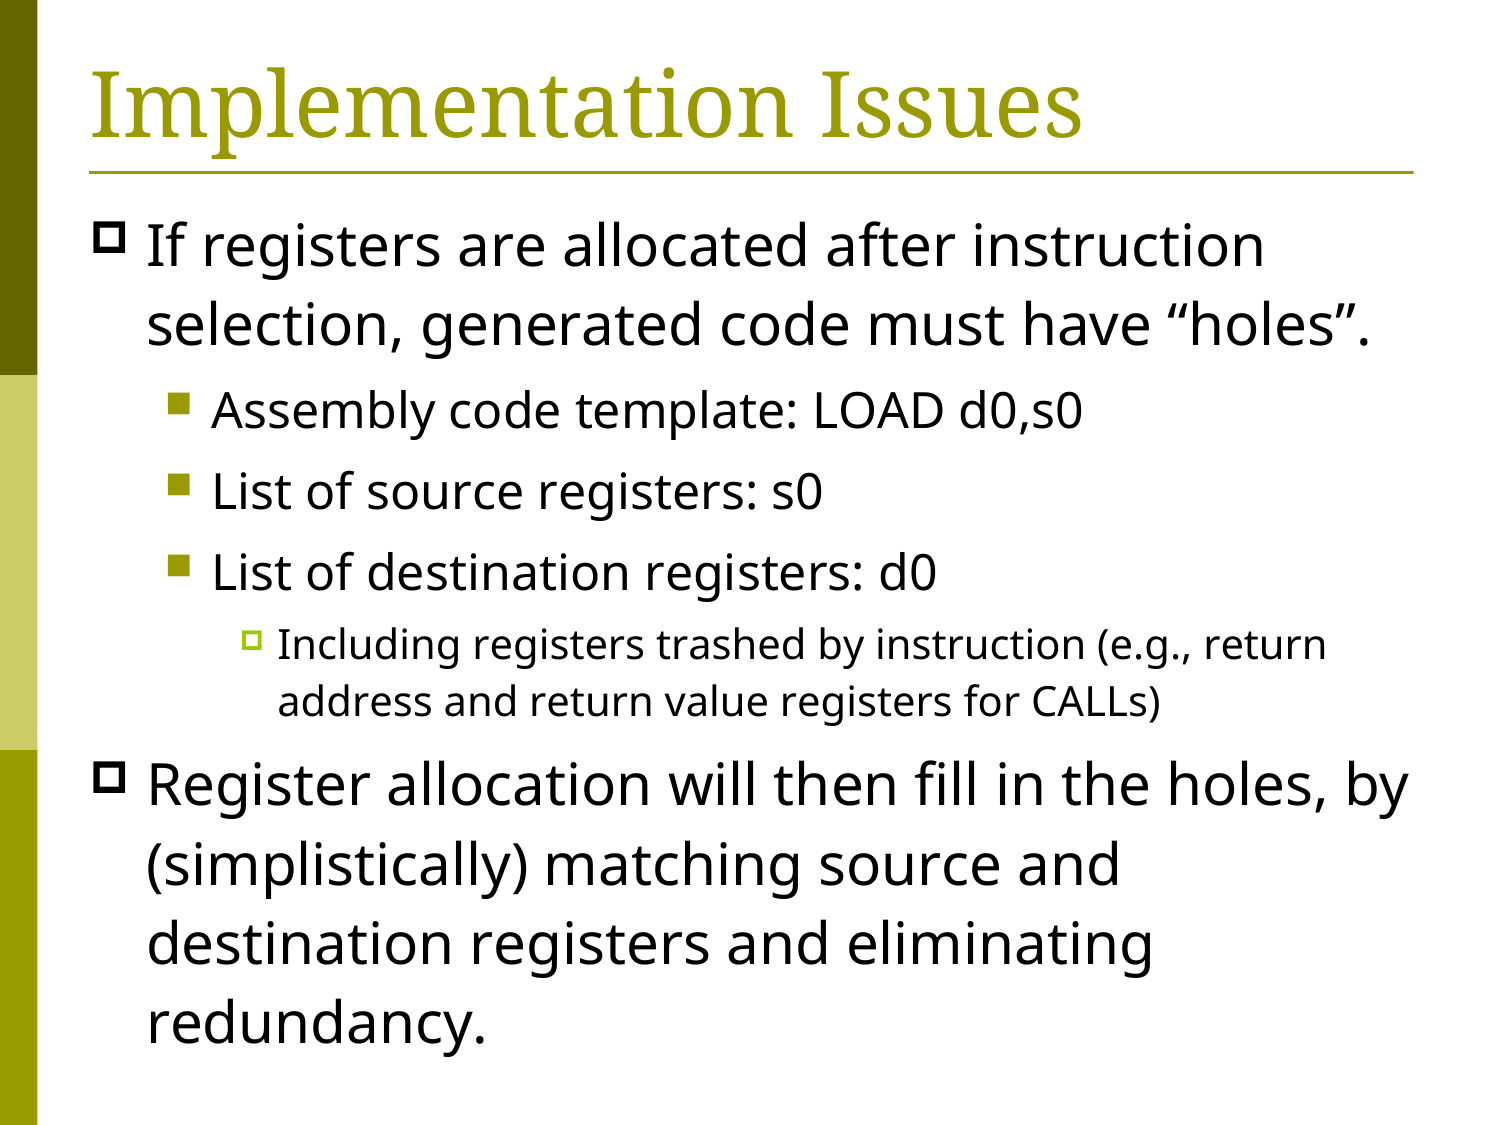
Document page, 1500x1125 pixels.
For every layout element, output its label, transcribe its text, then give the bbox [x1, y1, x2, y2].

title Implementation Issues [75, 45, 1426, 173]
list If registers are allocated after instruction selection, generated code must have “holes”. Assembly code template: LOAD d0,s0 List of source registers: s0 List of destination registers: d0 Including registers trashed by instruction (e.g., return address and return value registers for CALLs) Register allocation will then fill in the holes, by (simplistically) matching source and destination registers and eliminating redundancy. [75, 196, 1426, 1071]
